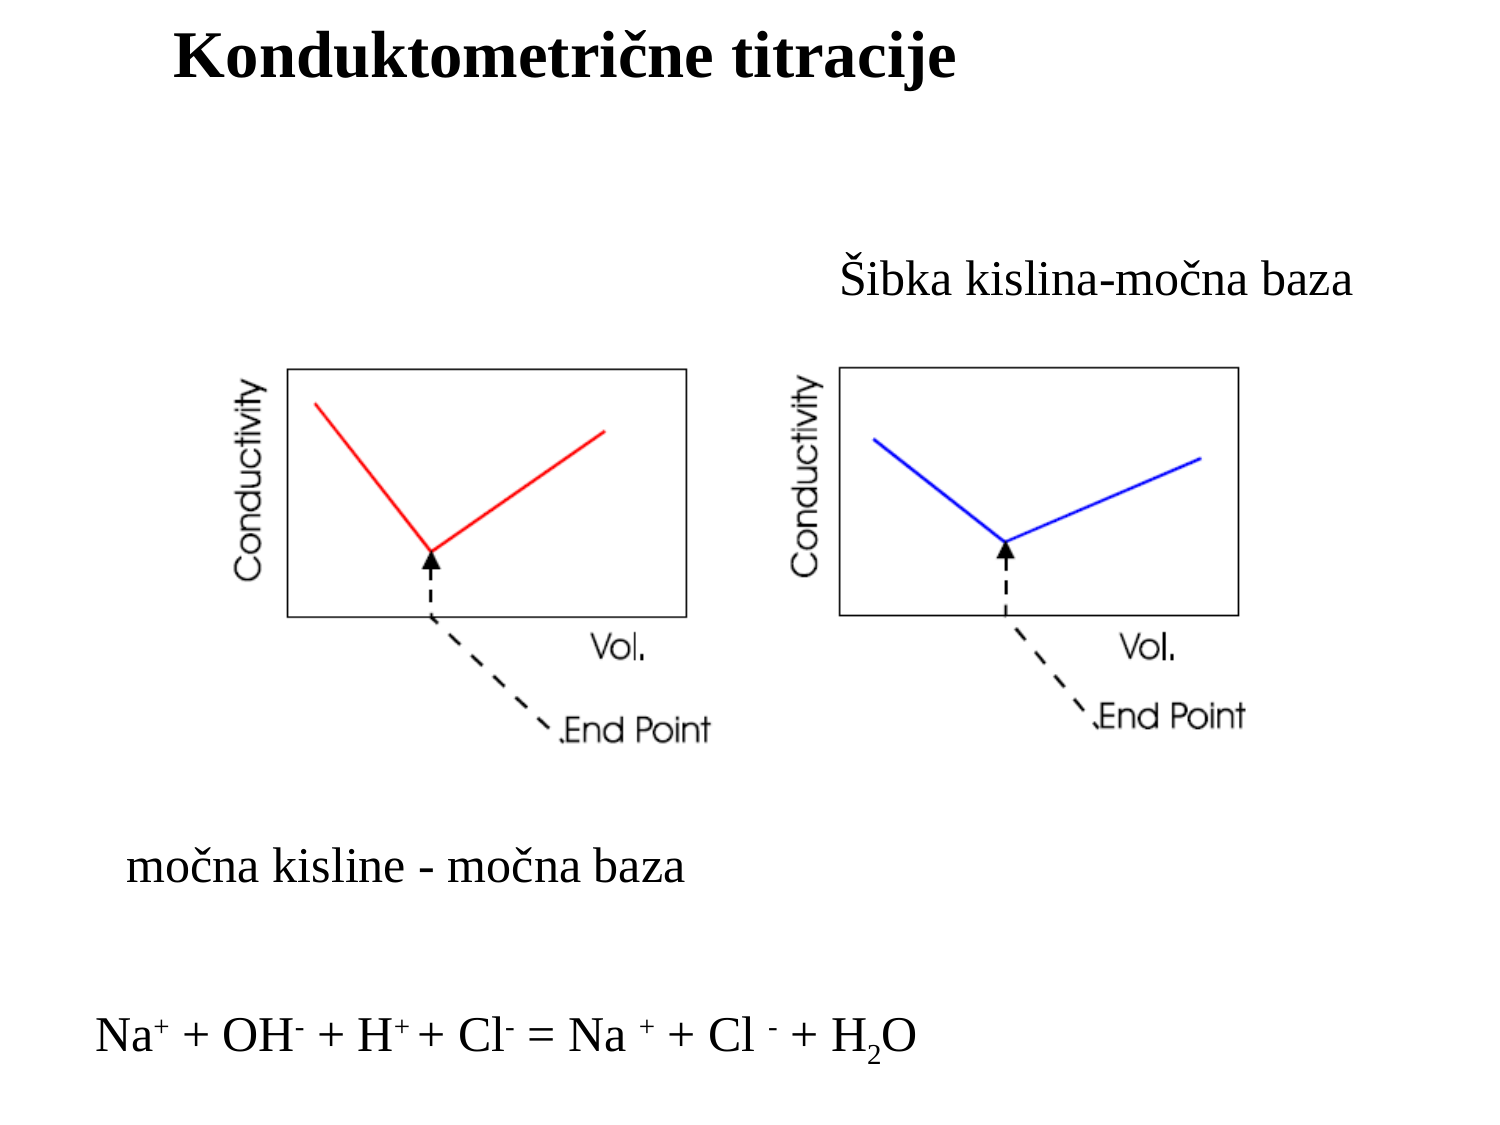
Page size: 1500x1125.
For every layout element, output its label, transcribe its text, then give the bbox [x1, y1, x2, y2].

text_box Na+ + OH- + H+ + Cl- = Na + + Cl - + H2O [80, 994, 933, 1078]
text_box Konduktometrične titracije [159, 3, 974, 99]
text_box Šibka kislina-močna baza [824, 237, 1369, 313]
text_box močna kisline - močna baza [111, 824, 701, 901]
picture [176, 339, 1324, 786]
